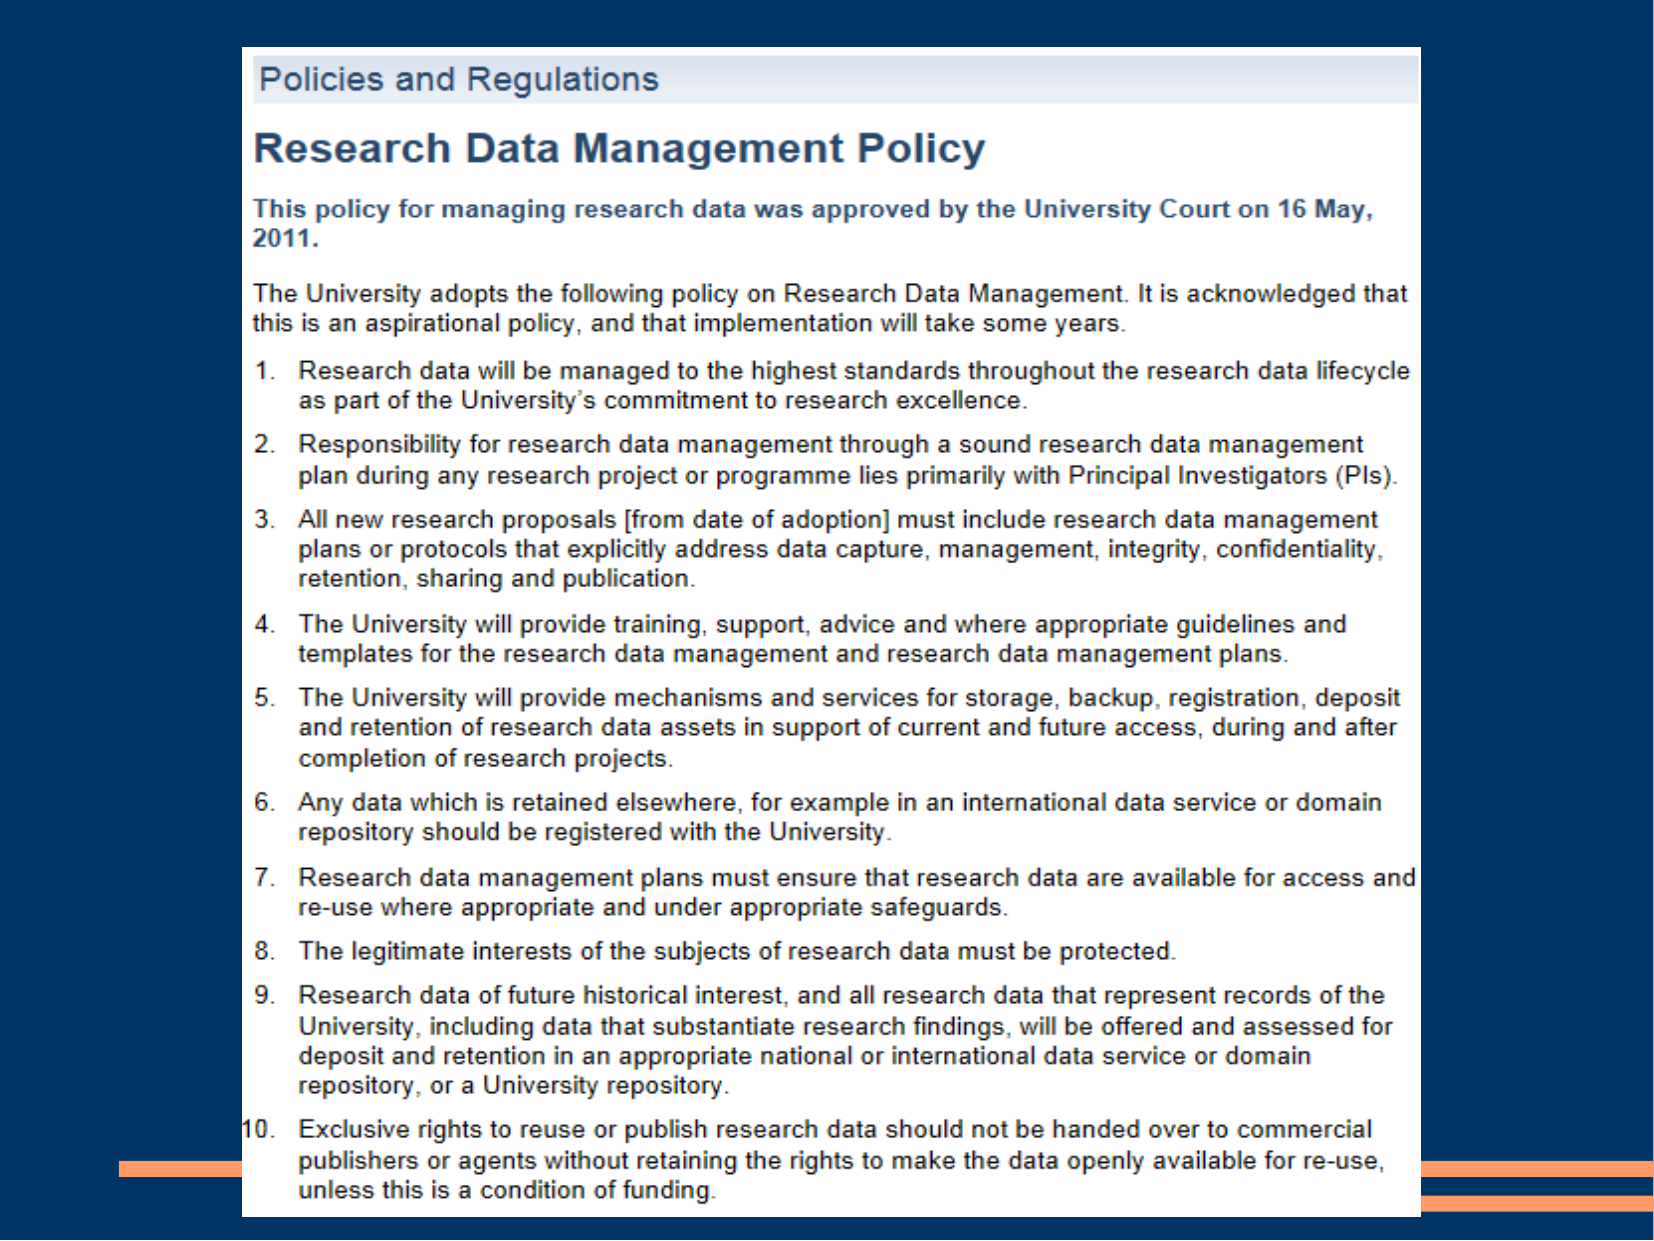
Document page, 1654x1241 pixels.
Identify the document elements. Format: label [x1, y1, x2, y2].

picture [242, 47, 1421, 1217]
